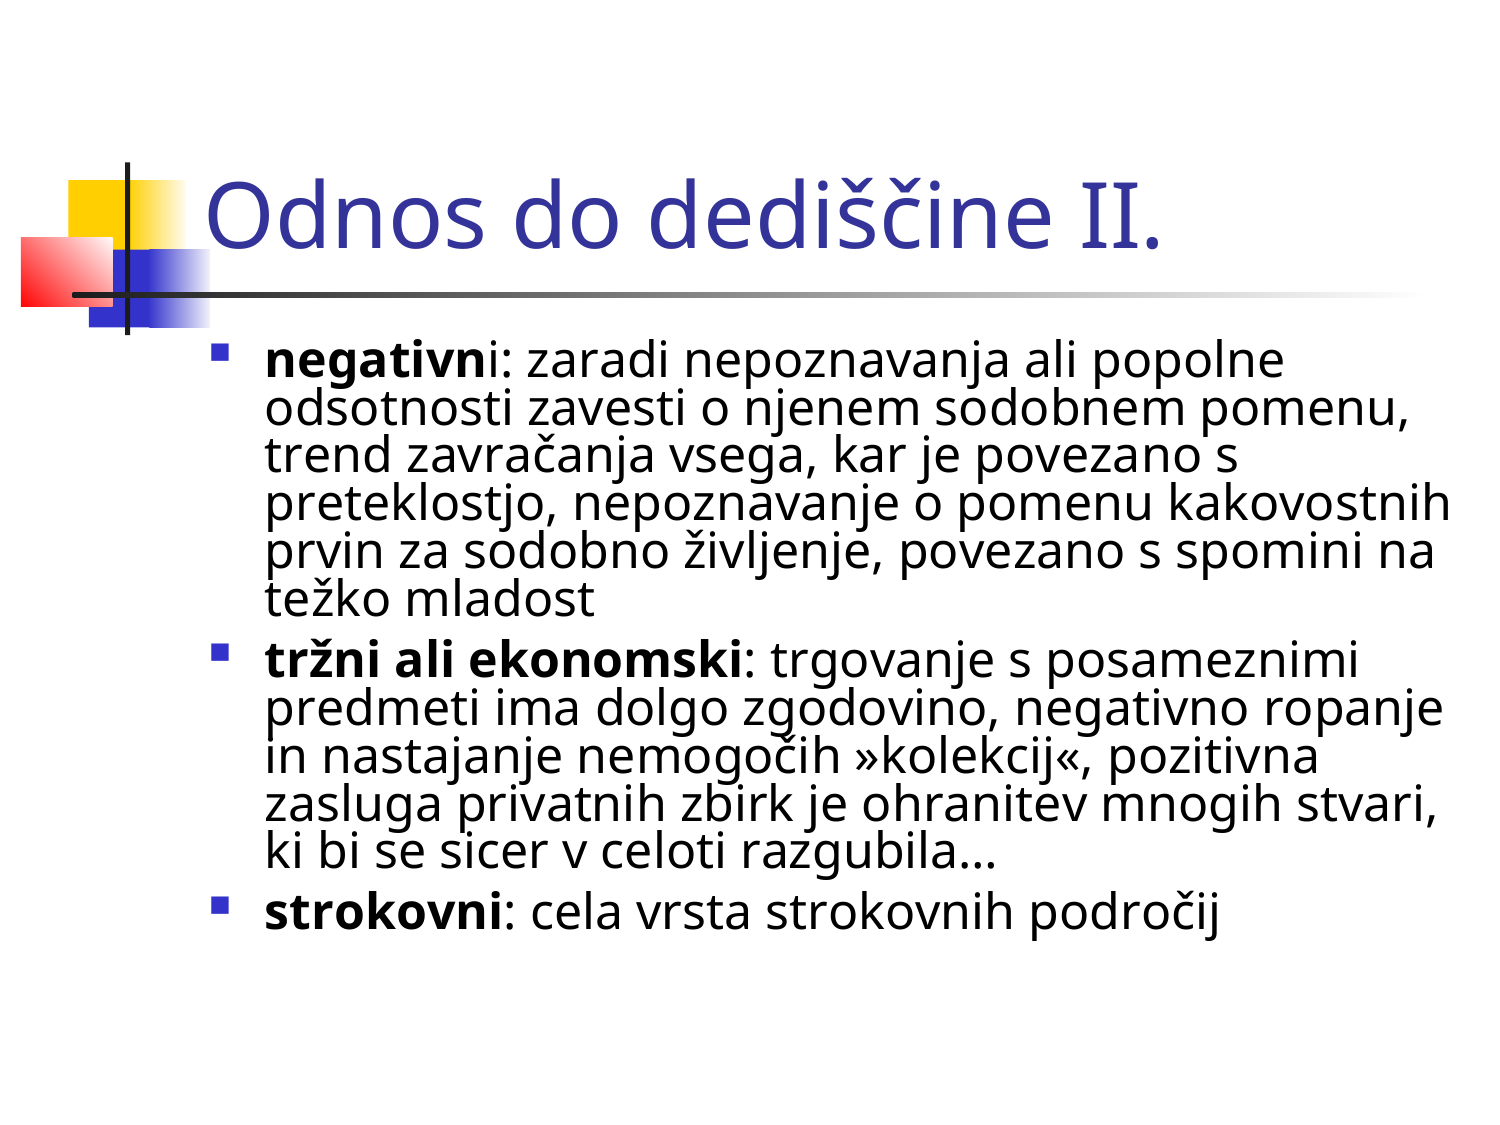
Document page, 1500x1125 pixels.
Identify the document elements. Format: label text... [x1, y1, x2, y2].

title Odnos do dediščine II. [188, 35, 1468, 276]
list negativni: zaradi nepoznavanja ali popolne odsotnosti zavesti o njenem sodobnem pomenu, trend zavračanja vsega, kar je povezano s preteklostjo, nepoznavanje o pomenu kakovostnih prvin za sodobno življenje, povezano s spomini na težko mladost tržni ali ekonomski: trgovanje s posameznimi predmeti ima dolgo zgodovino, negativno ropanje in nastajanje nemogočih »kolekcij«, pozitivna zasluga privatnih zbirk je ohranitev mnogih stvari, ki bi se sicer v celoti razgubila… strokovni: cela vrsta strokovnih področij [193, 331, 1469, 1007]
